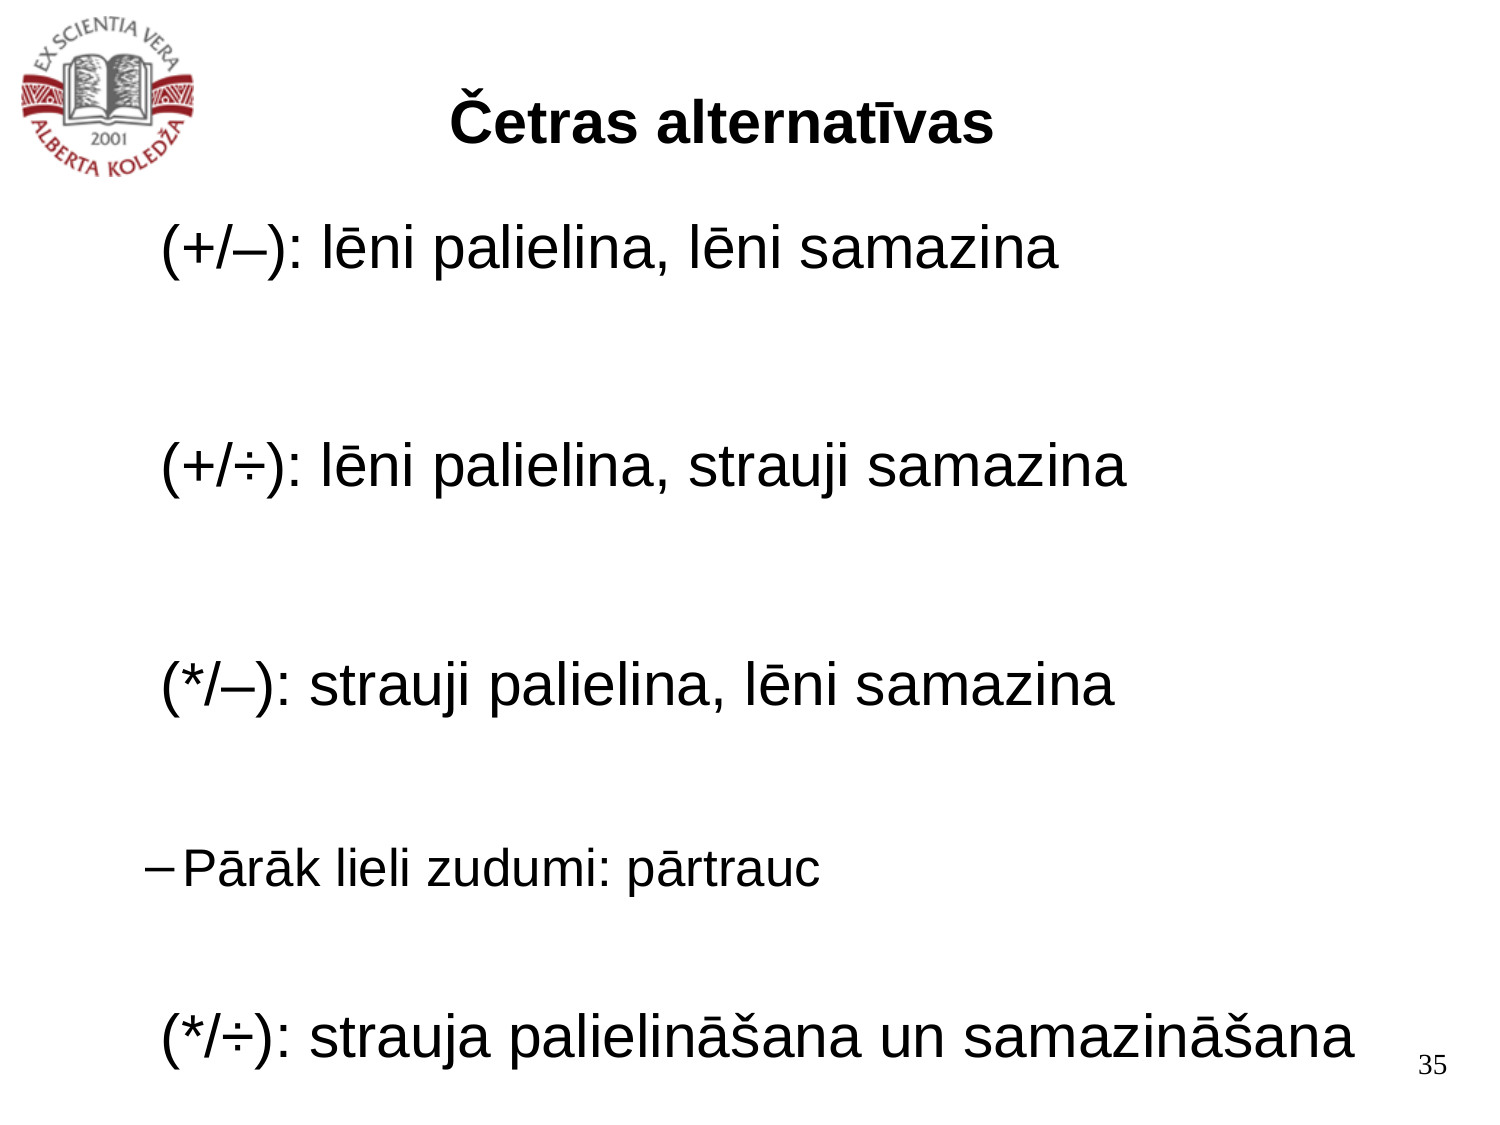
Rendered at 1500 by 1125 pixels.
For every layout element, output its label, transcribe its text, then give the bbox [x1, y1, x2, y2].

picture [21, 16, 194, 177]
title Četras alternatīvas [50, 62, 1374, 175]
list (+/–): lēni palielina, lēni samazina (+/÷): lēni palielina, strauji samazina (*/–): strauji palielina, lēni samazina Pārāk lieli zudumi: pārtrauc (*/÷): strauja palielināšana un samazināšana [74, 200, 1463, 1101]
text_box <skaitlis> [1312, 1037, 1463, 1101]
